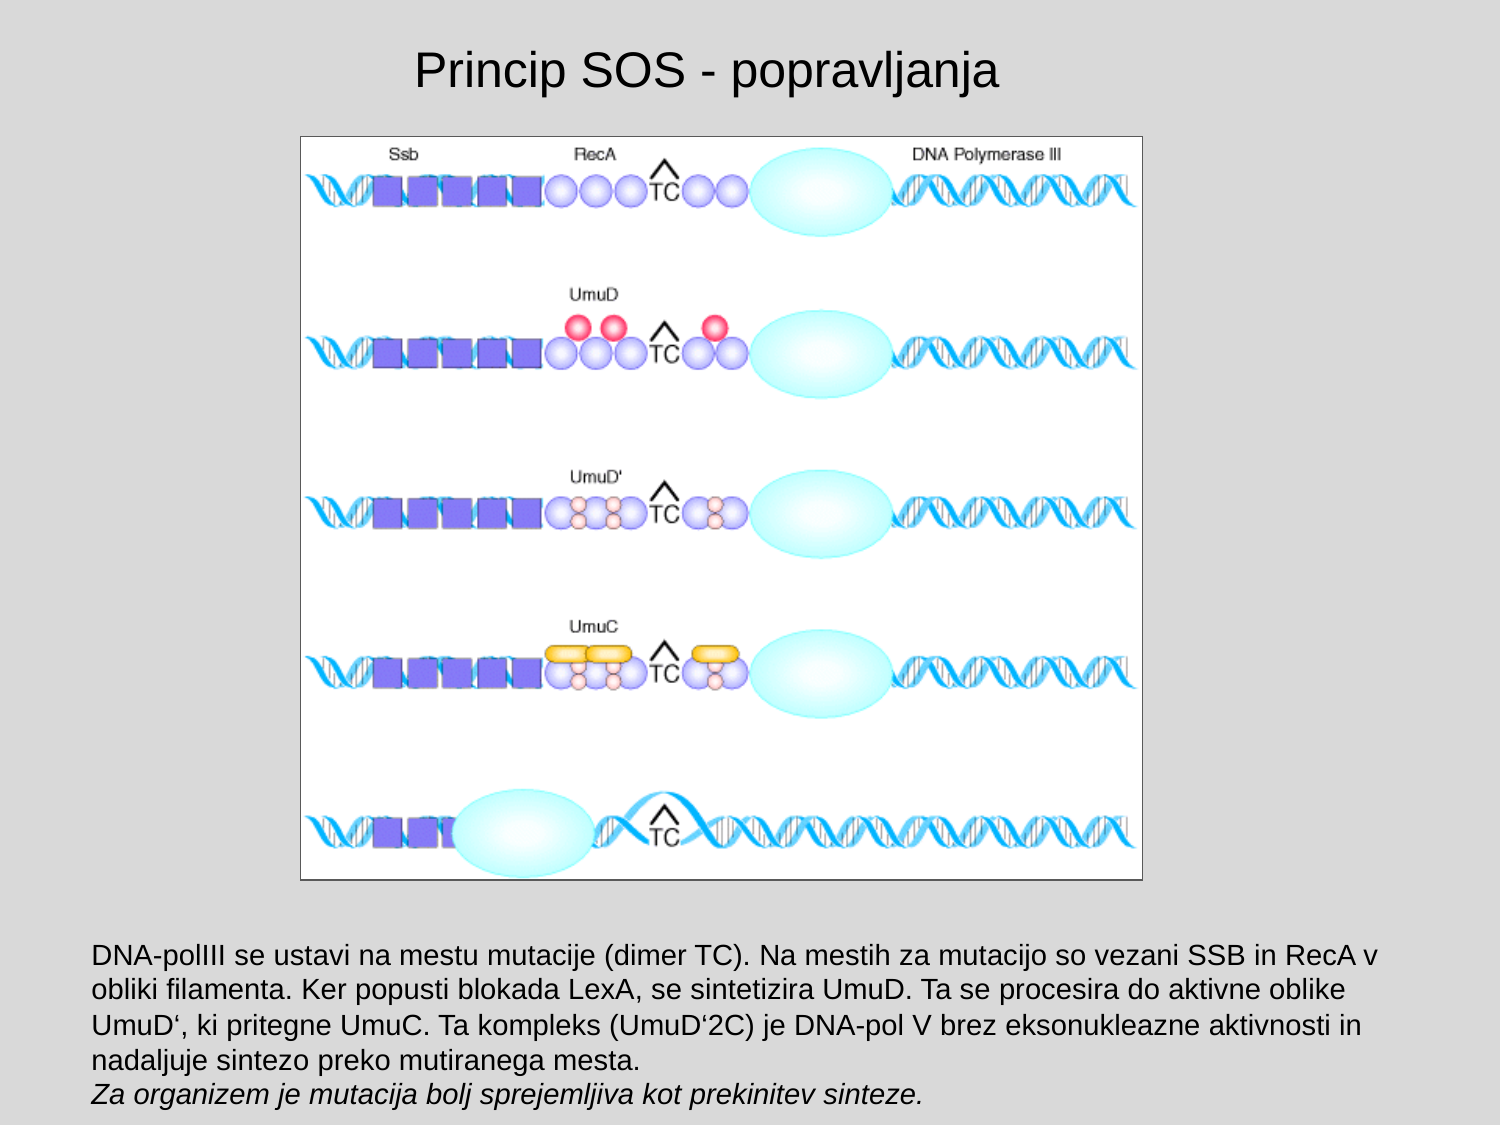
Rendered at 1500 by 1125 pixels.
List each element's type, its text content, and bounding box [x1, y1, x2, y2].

text_box Princip SOS - popravljanja [399, 30, 1015, 105]
text_box DNA-polIII se ustavi na mestu mutacije (dimer TC). Na mestih za mutacijo so vezani SSB in RecA v obliki filamenta. Ker popusti blokada LexA, se sintetizira UmuD. Ta se procesira do aktivne oblike UmuD‘, ki pritegne UmuC. Ta kompleks (UmuD‘2C) je DNA-pol V brez eksonukleazne aktivnosti in nadaljuje sintezo preko mutiranega mesta. Za organizem je mutacija bolj sprejemljiva kot prekinitev sinteze. [76, 928, 1447, 1119]
picture [301, 137, 1142, 880]
